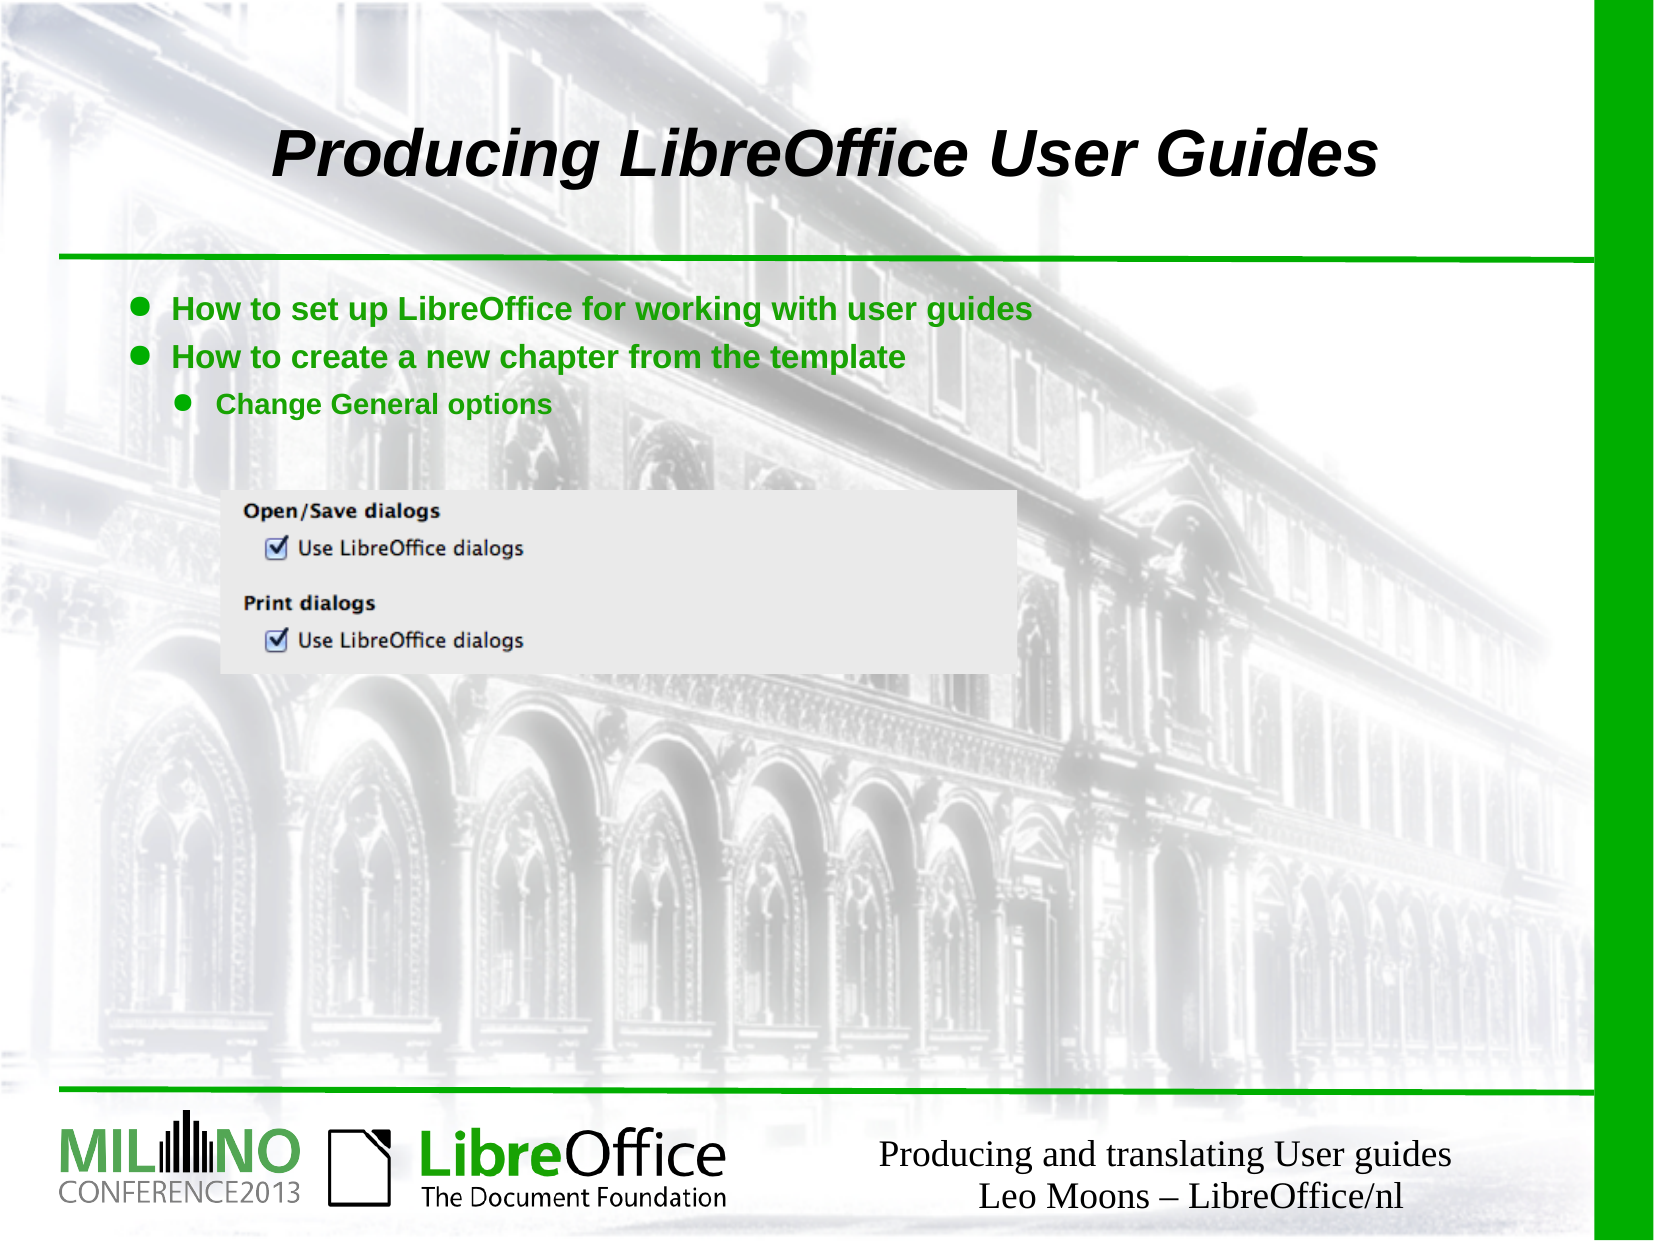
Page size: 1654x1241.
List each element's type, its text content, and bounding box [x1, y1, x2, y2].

title Producing LibreOffice User Guides [82, 49, 1571, 257]
picture [0, 1, 1594, 1241]
text_box Producing and translating User guides Leo Moons – LibreOffice/nl [864, 1126, 1519, 1224]
list How to set up LibreOffice for working with user guides How to create a new chapter from the template Change General options [82, 290, 1571, 1010]
